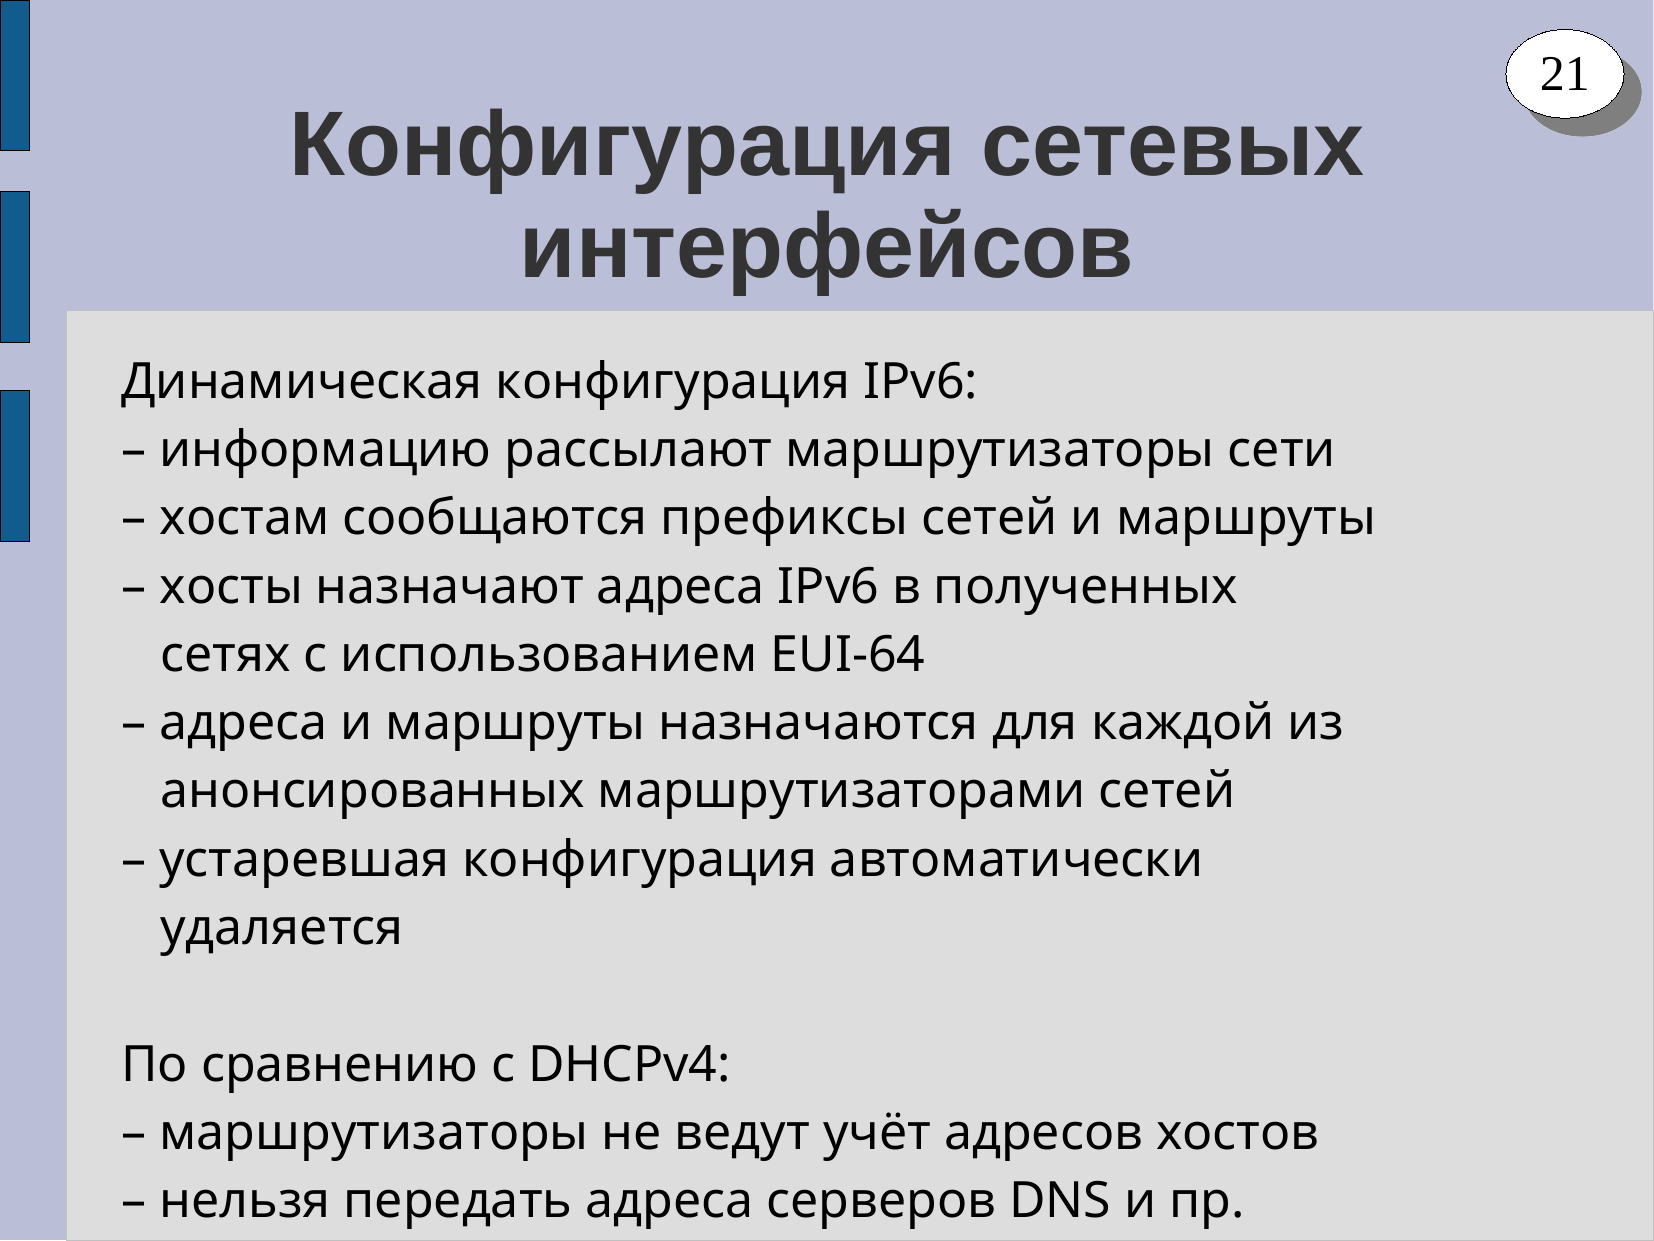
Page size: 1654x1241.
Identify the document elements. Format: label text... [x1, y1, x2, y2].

title Конфигурация сетевых интерфейсов [121, 91, 1534, 299]
text_box 21 [1505, 29, 1625, 119]
text_box Динамическая конфигурация IPv6: – информацию рассылают маршрутизаторы сети – хостам сообщаются префиксы сетей и маршруты – хосты назначают адреса IPv6 в полученных сетях с использованием EUI-64 – адреса и маршруты назначаются для каждой из анонсированных маршрутизаторами сетей – устаревшая конфигурация автоматически удаляется По сравнению с DHCPv4: – маршрутизаторы не ведут учёт адресов хостов – нельзя передать адреса серверов DNS и пр. [121, 344, 1534, 1164]
